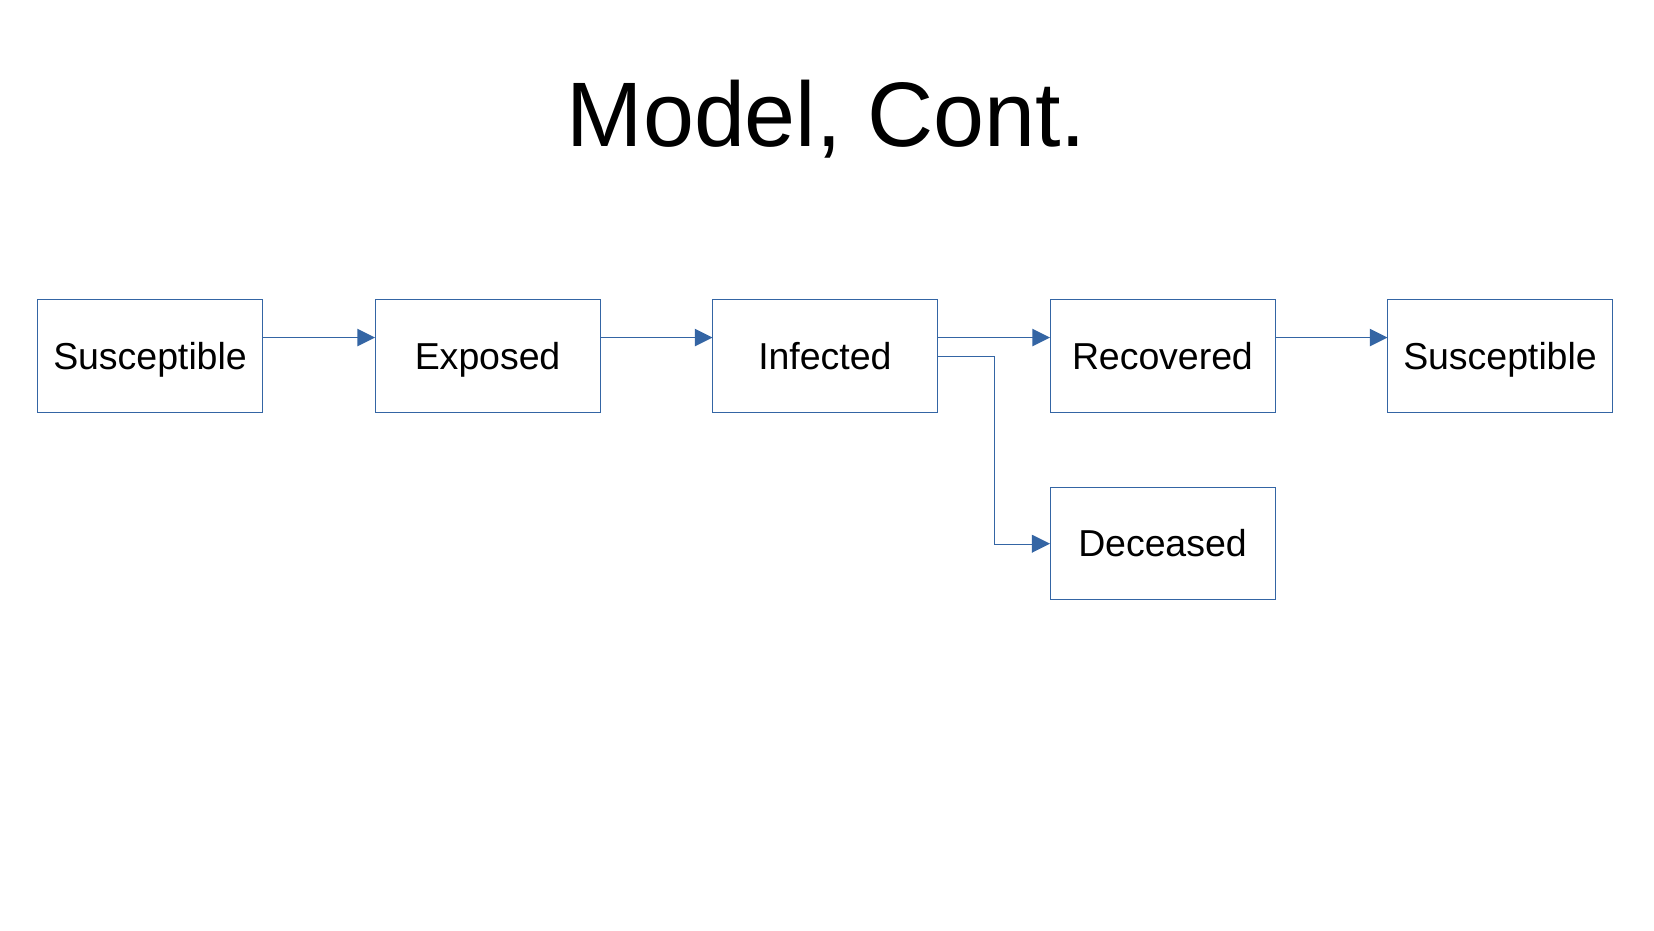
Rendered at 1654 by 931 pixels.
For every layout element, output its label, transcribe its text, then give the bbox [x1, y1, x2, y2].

text_box Susceptible [1387, 299, 1613, 413]
text_box Infected [712, 299, 938, 413]
title Model, Cont. [82, 37, 1571, 193]
text_box Deceased [1050, 487, 1276, 600]
text_box Exposed [375, 299, 601, 413]
text_box Susceptible [37, 299, 263, 413]
text_box Recovered [1050, 299, 1276, 413]
